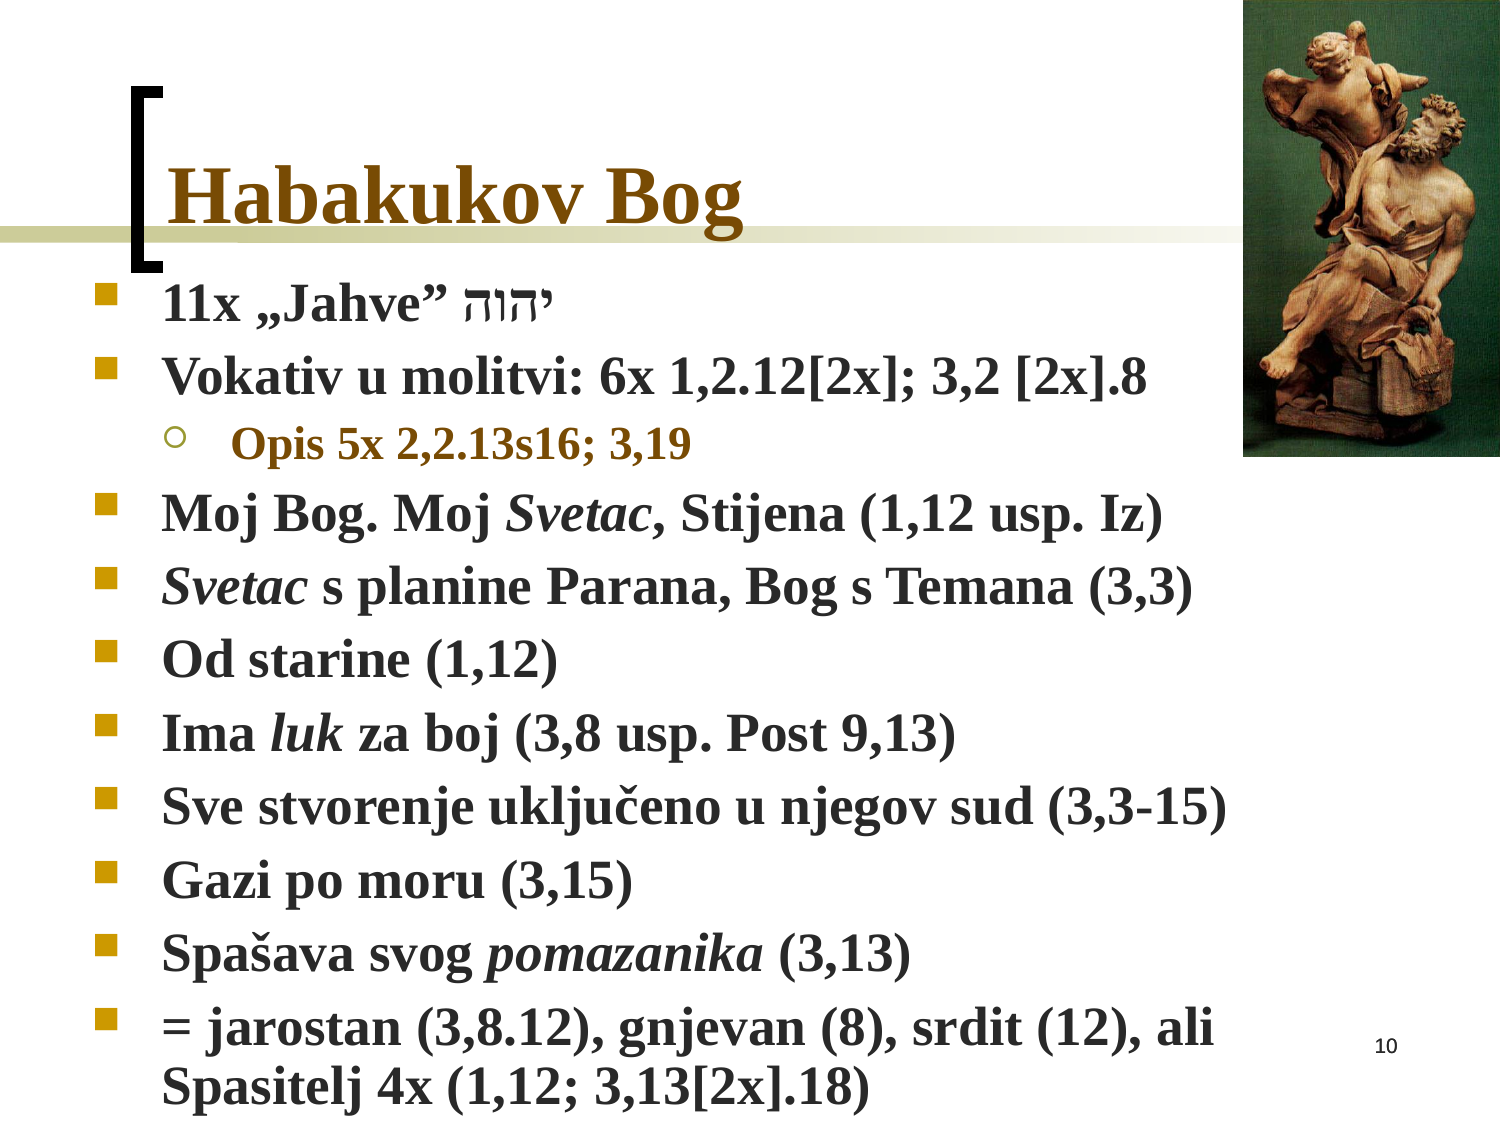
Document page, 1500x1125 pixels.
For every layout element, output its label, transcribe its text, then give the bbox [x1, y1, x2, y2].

title Habakukov Bog [152, 15, 1243, 248]
picture [1243, 0, 1500, 457]
list 11x „Jahve” יהוה Vokativ u molitvi: 6x 1,2.12[2x]; 3,2 [2x].8 Opis 5x 2,2.13s16; 3,19 Moj Bog. Moj Svetac, Stijena (1,12 usp. Iz) Svetac s planine Parana, Bog s Temana (3,3) Od starine (1,12) Ima luk za boj (3,8 usp. Post 9,13) Sve stvorenje uključeno u njegov sud (3,3-15) Gazi po moru (3,15) Spašava svog pomazanika (3,13) = jarostan (3,8.12), gnjevan (8), srdit (12), ali Spasitelj 4x (1,12; 3,13[2x].18) [76, 265, 1447, 1125]
